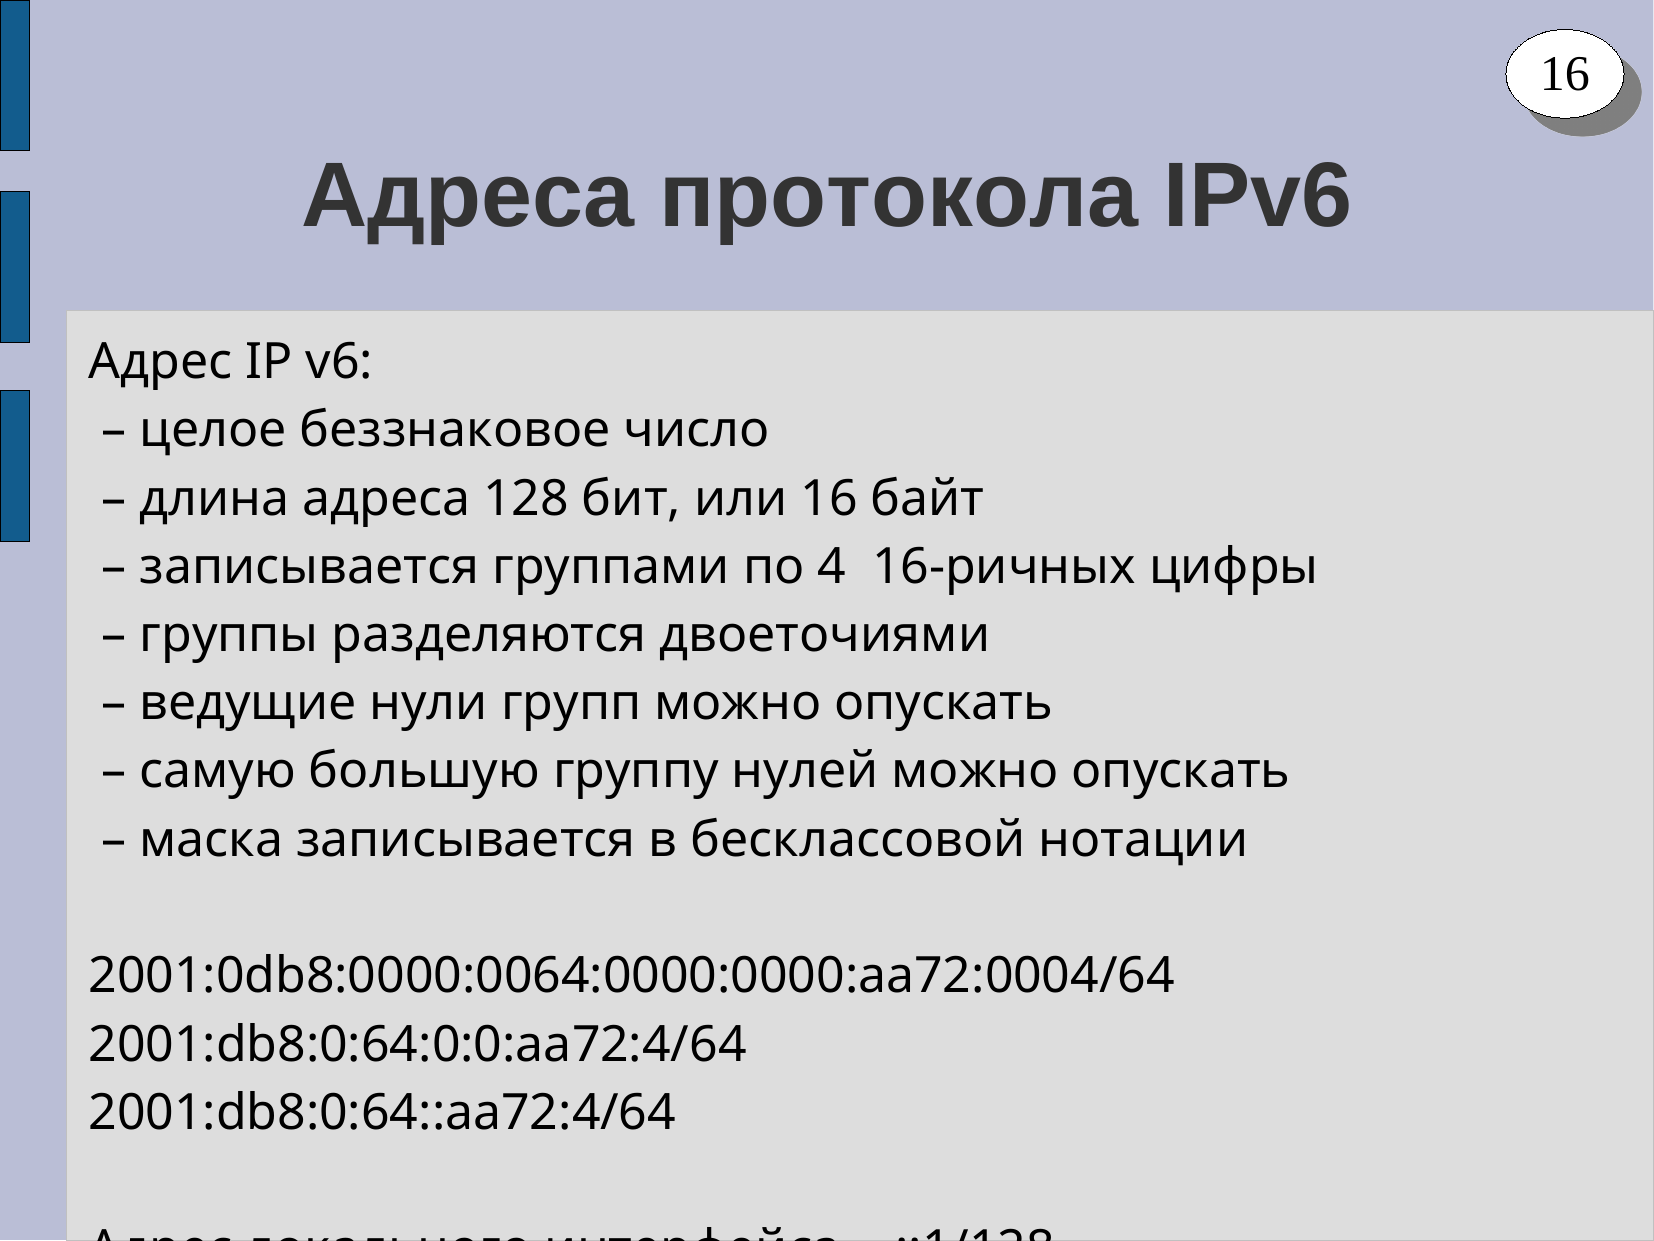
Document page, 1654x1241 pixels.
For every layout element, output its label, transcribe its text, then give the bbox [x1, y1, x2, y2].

title Адреса протокола IPv6 [121, 91, 1534, 299]
text_box Адрес IP v6: – целое беззнаковое число – длина адреса 128 бит, или 16 байт – записывается группами по 4 16-ричных цифры – группы разделяются двоеточиями – ведущие нули групп можно опускать – самую большую группу нулей можно опускать – маска записывается в бесклассовой нотации 2001:0db8:0000:0064:0000:0000:aa72:0004/64 2001:db8:0:64:0:0:aa72:4/64 2001:db8:0:64::aa72:4/64 Адрес локального интерфейса - ::1/128 [88, 324, 1565, 1176]
text_box 16 [1505, 29, 1625, 119]
